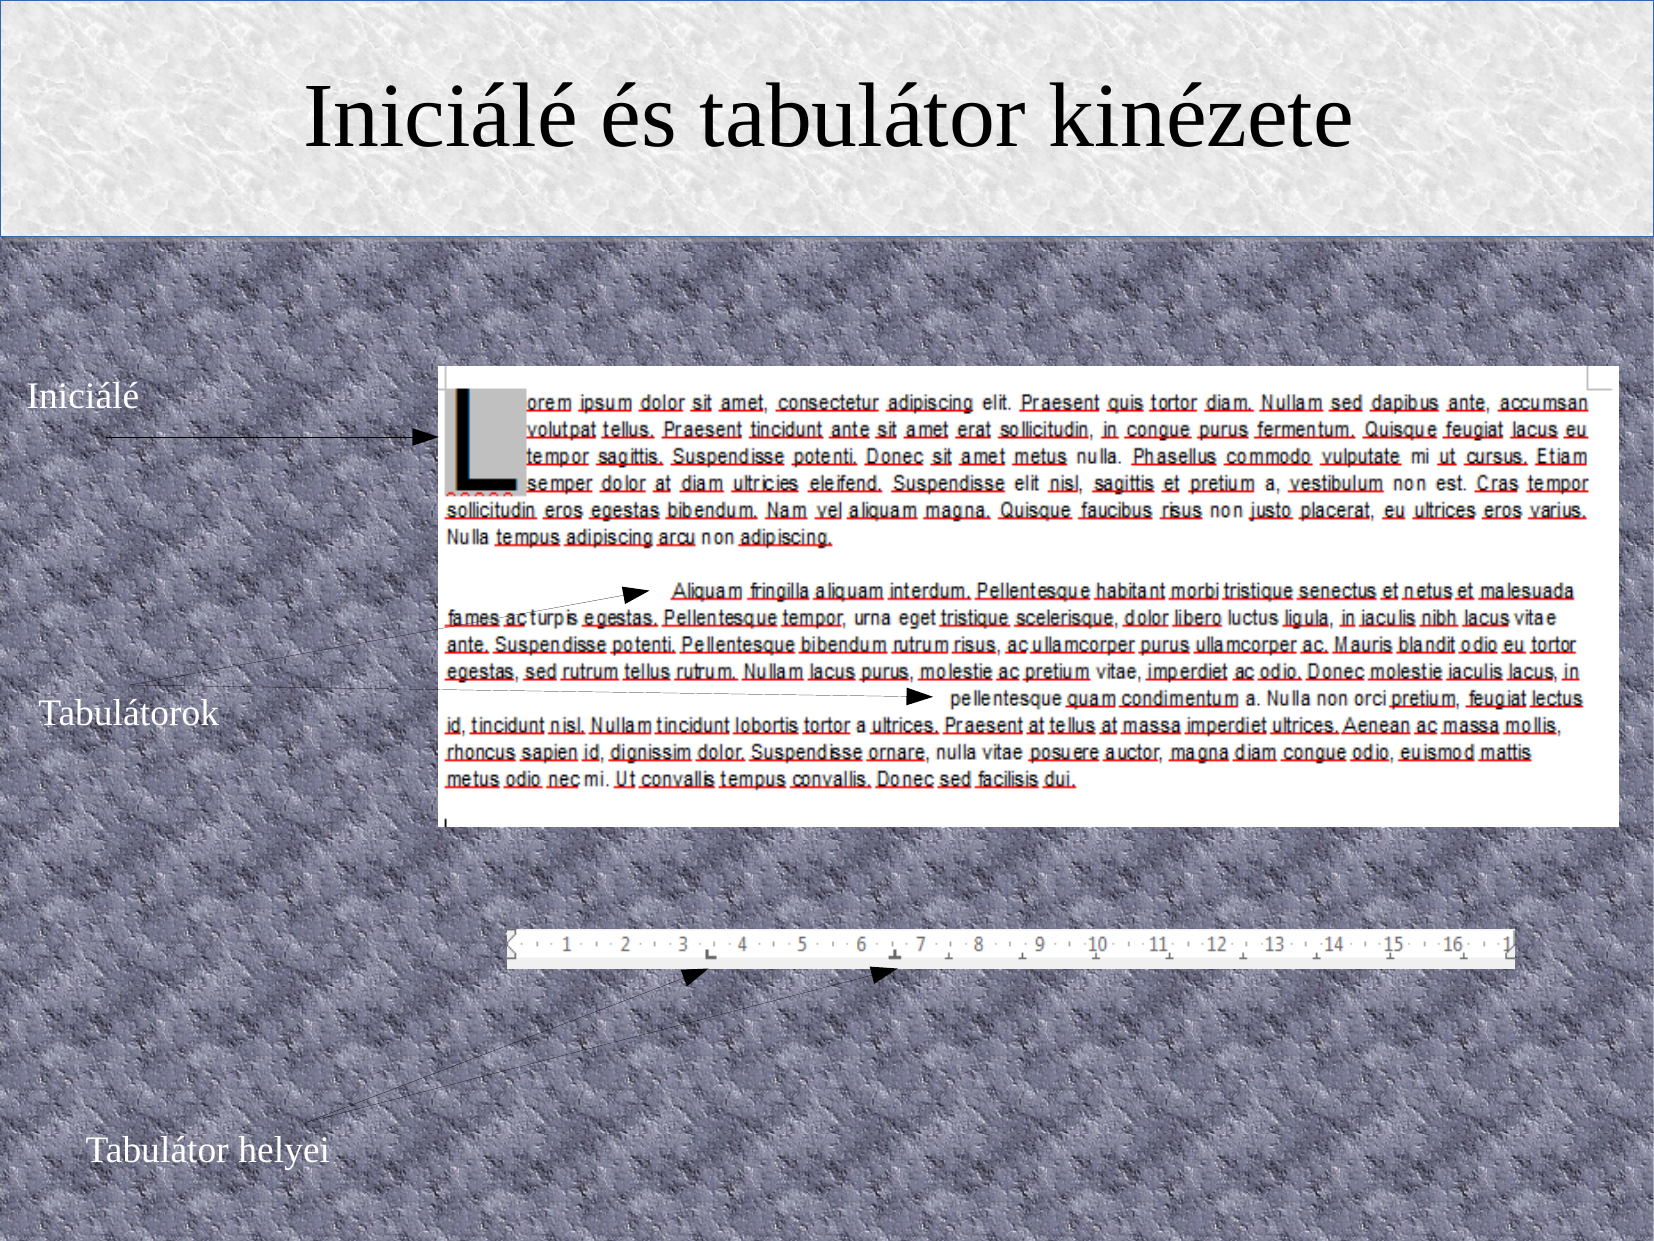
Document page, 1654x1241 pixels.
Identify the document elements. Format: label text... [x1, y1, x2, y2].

picture [0, 237, 1654, 1241]
text_box Tabulátorok [23, 685, 237, 743]
title Iniciálé és tabulátor kinézete [248, 11, 1412, 219]
picture [1, 1, 1653, 236]
text_box Iniciálé [11, 367, 201, 426]
text_box Tabulátor helyei [70, 1122, 473, 1180]
